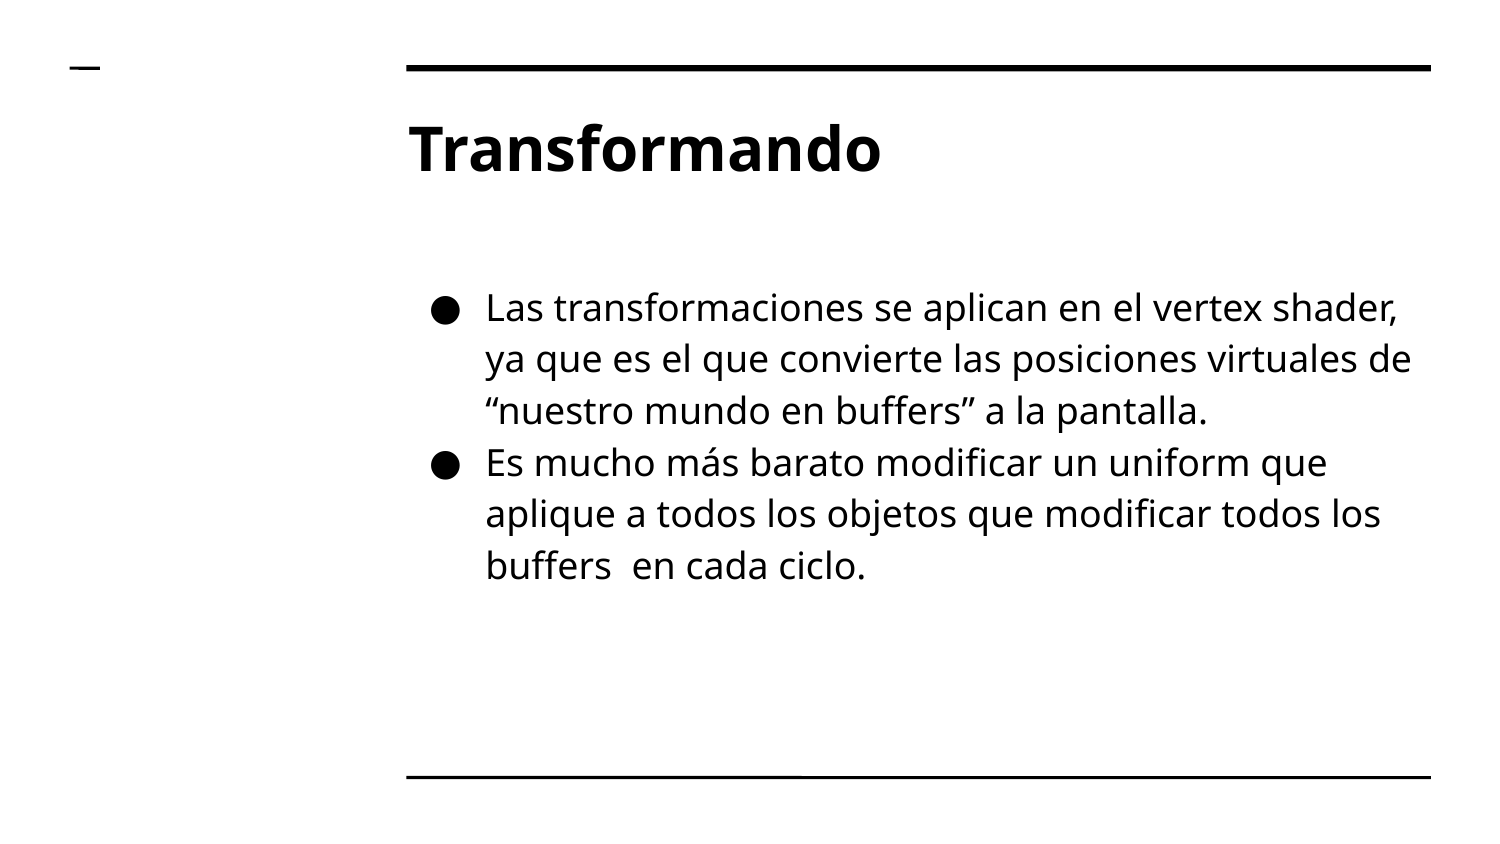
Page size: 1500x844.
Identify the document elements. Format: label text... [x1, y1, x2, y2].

title Transformando [393, 94, 1431, 199]
list Las transformaciones se aplican en el vertex shader, ya que es el que convierte las posiciones virtuales de “nuestro mundo en buffers” a la pantalla. Es mucho más barato modificar un uniform que aplique a todos los objetos que modificar todos los buffers en cada ciclo. [395, 261, 1433, 755]
